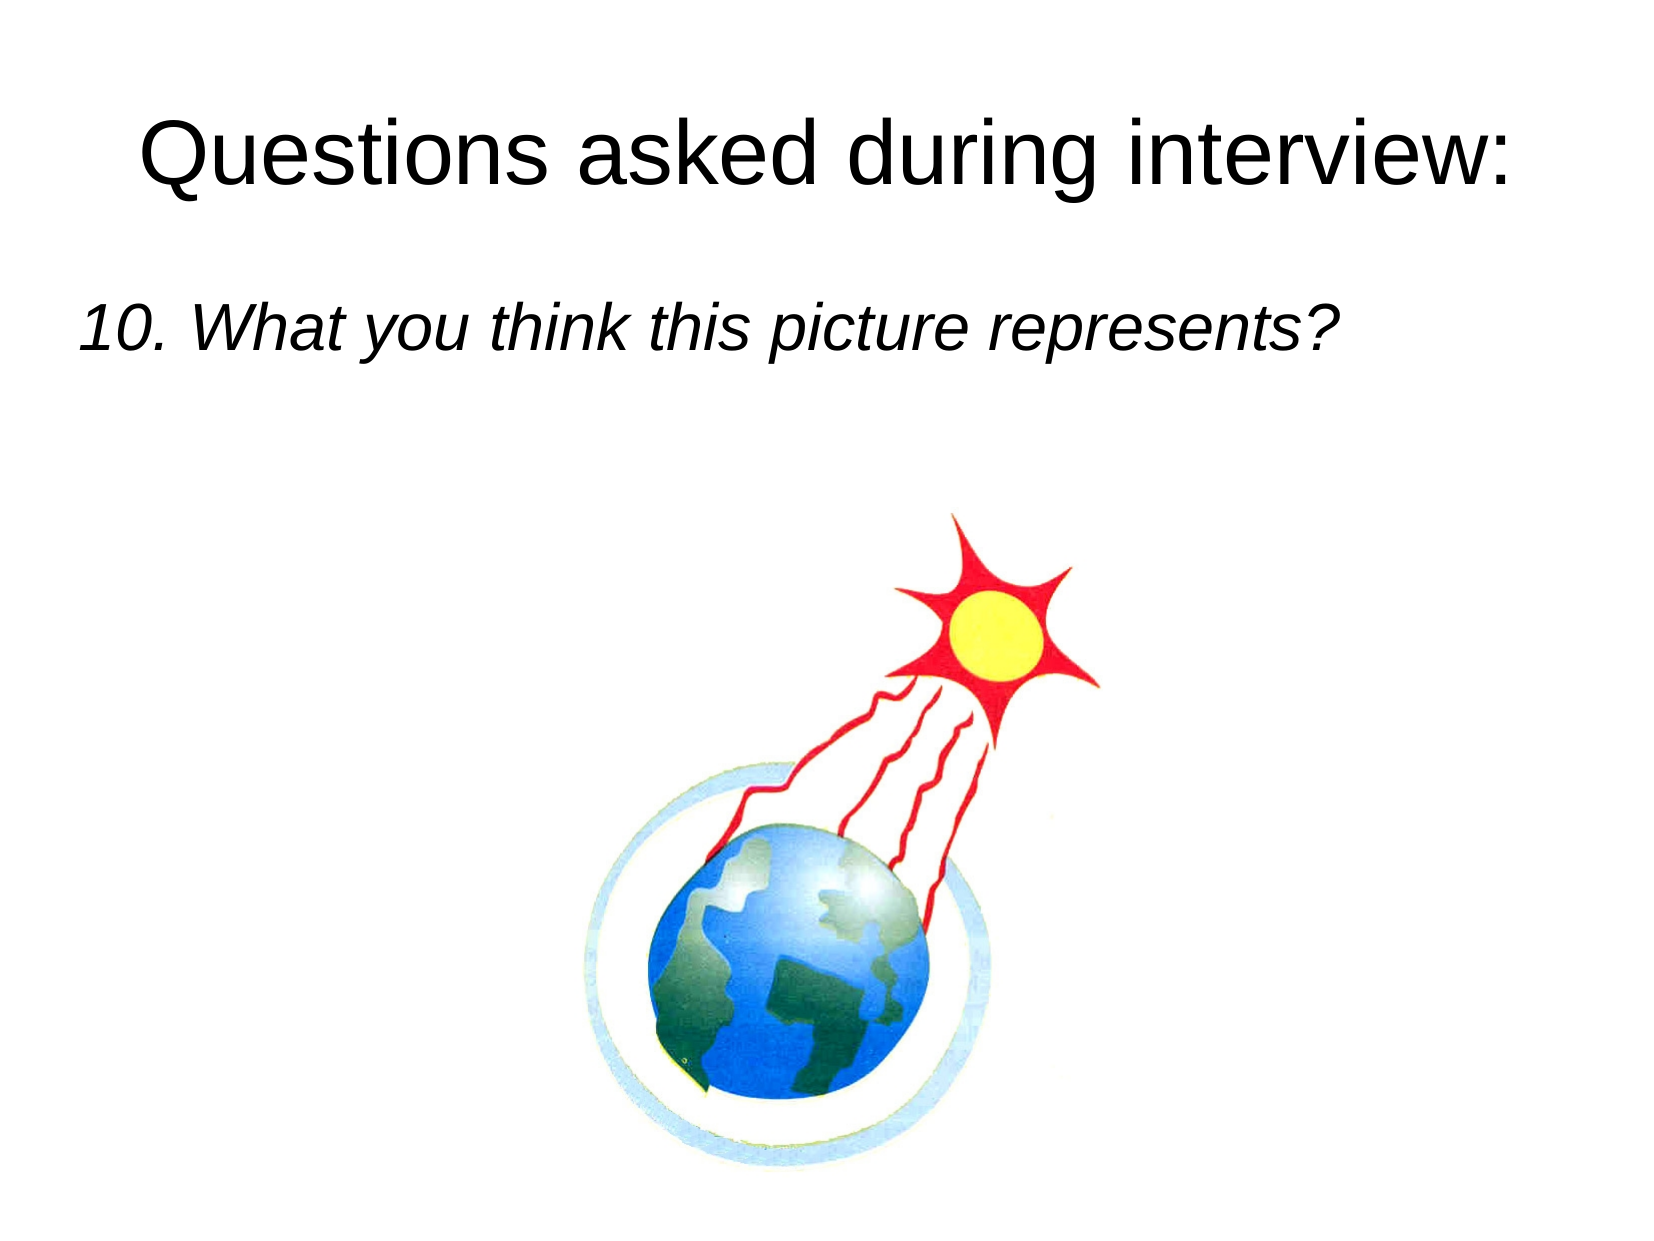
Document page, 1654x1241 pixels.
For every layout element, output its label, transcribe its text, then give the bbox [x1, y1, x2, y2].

list 10. What you think this picture represents? [78, 290, 1534, 461]
title Questions asked during interview: [82, 49, 1571, 257]
picture [574, 507, 1111, 1180]
